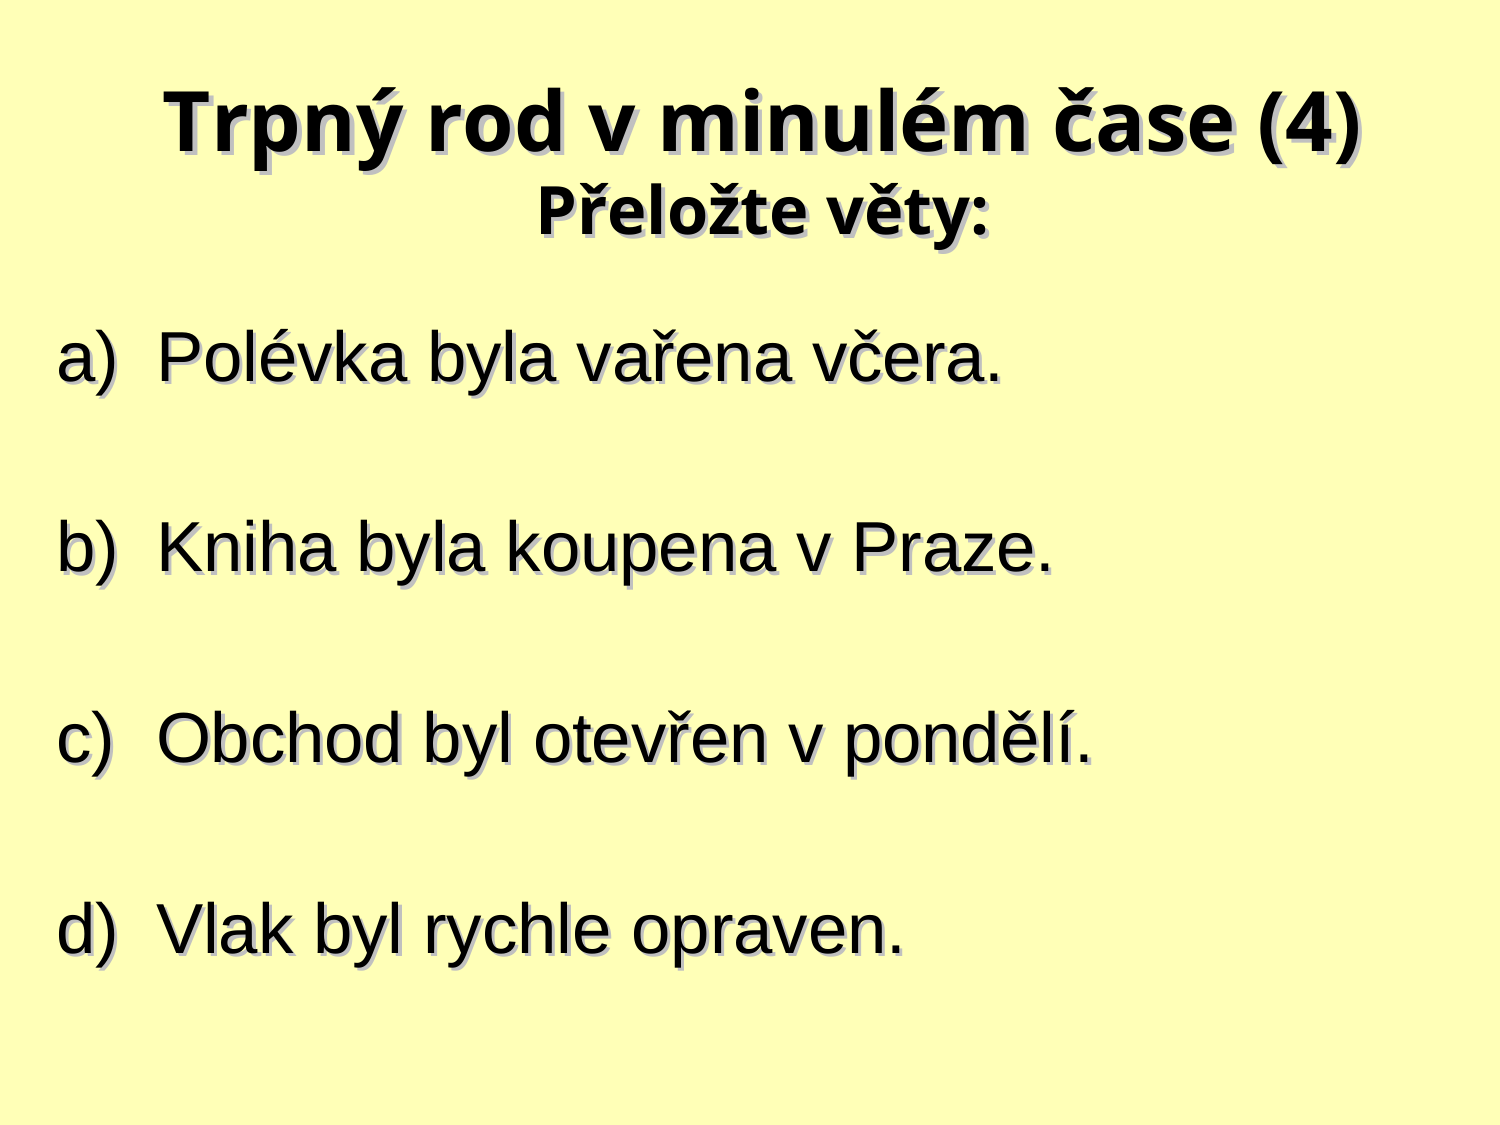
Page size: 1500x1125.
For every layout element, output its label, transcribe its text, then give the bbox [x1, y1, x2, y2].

list Polévka byla vařena včera. Kniha byla koupena v Praze. Obchod byl otevřen v pondělí. Vlak byl rychle opraven. [41, 312, 1452, 1000]
title Trpný rod v minulém čase (4) Přeložte věty: [75, 40, 1451, 276]
